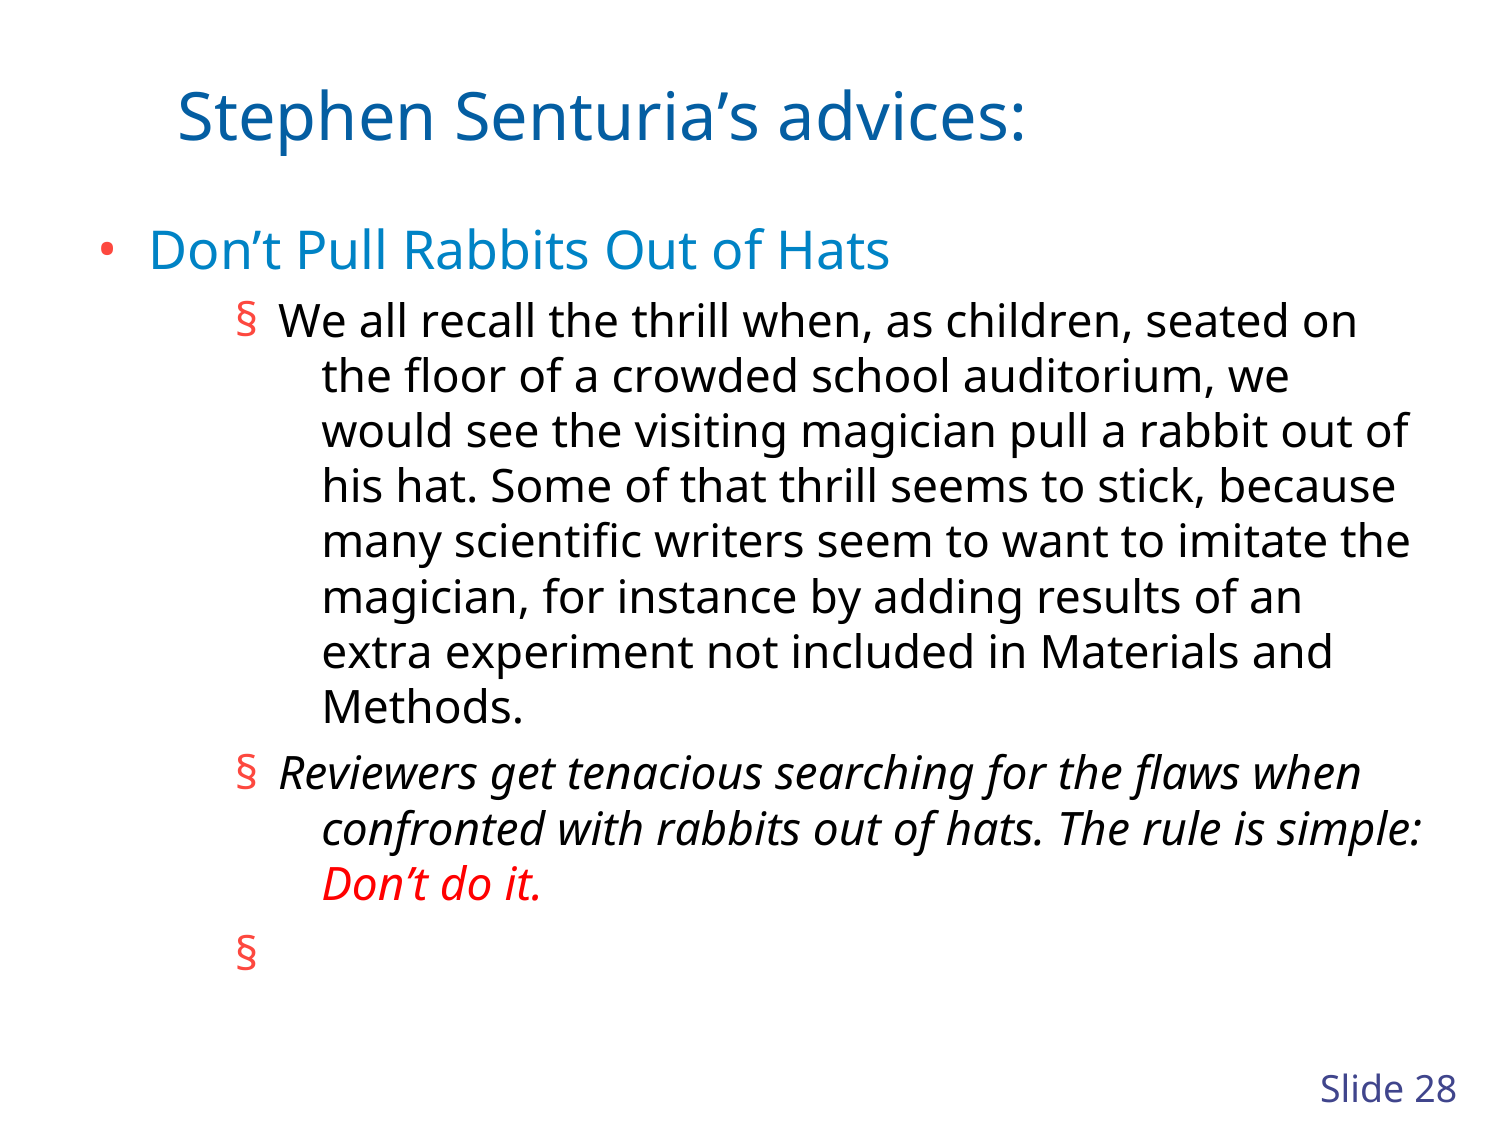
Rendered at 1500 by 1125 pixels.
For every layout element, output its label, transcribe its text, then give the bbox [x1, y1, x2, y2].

list Don’t Pull Rabbits Out of Hats We all recall the thrill when, as children, seated on the floor of a crowded school auditorium, we would see the visiting magician pull a rabbit out of his hat. Some of that thrill seems to stick, because many scientific writers seem to want to imitate the magician, for instance by adding results of an extra experiment not included in Materials and Methods. Reviewers get tenacious searching for the flaws when confronted with rabbits out of hats. The rule is simple: Don’t do it. [82, 208, 1442, 923]
title Stephen Senturia’s advices: [162, 50, 1413, 161]
